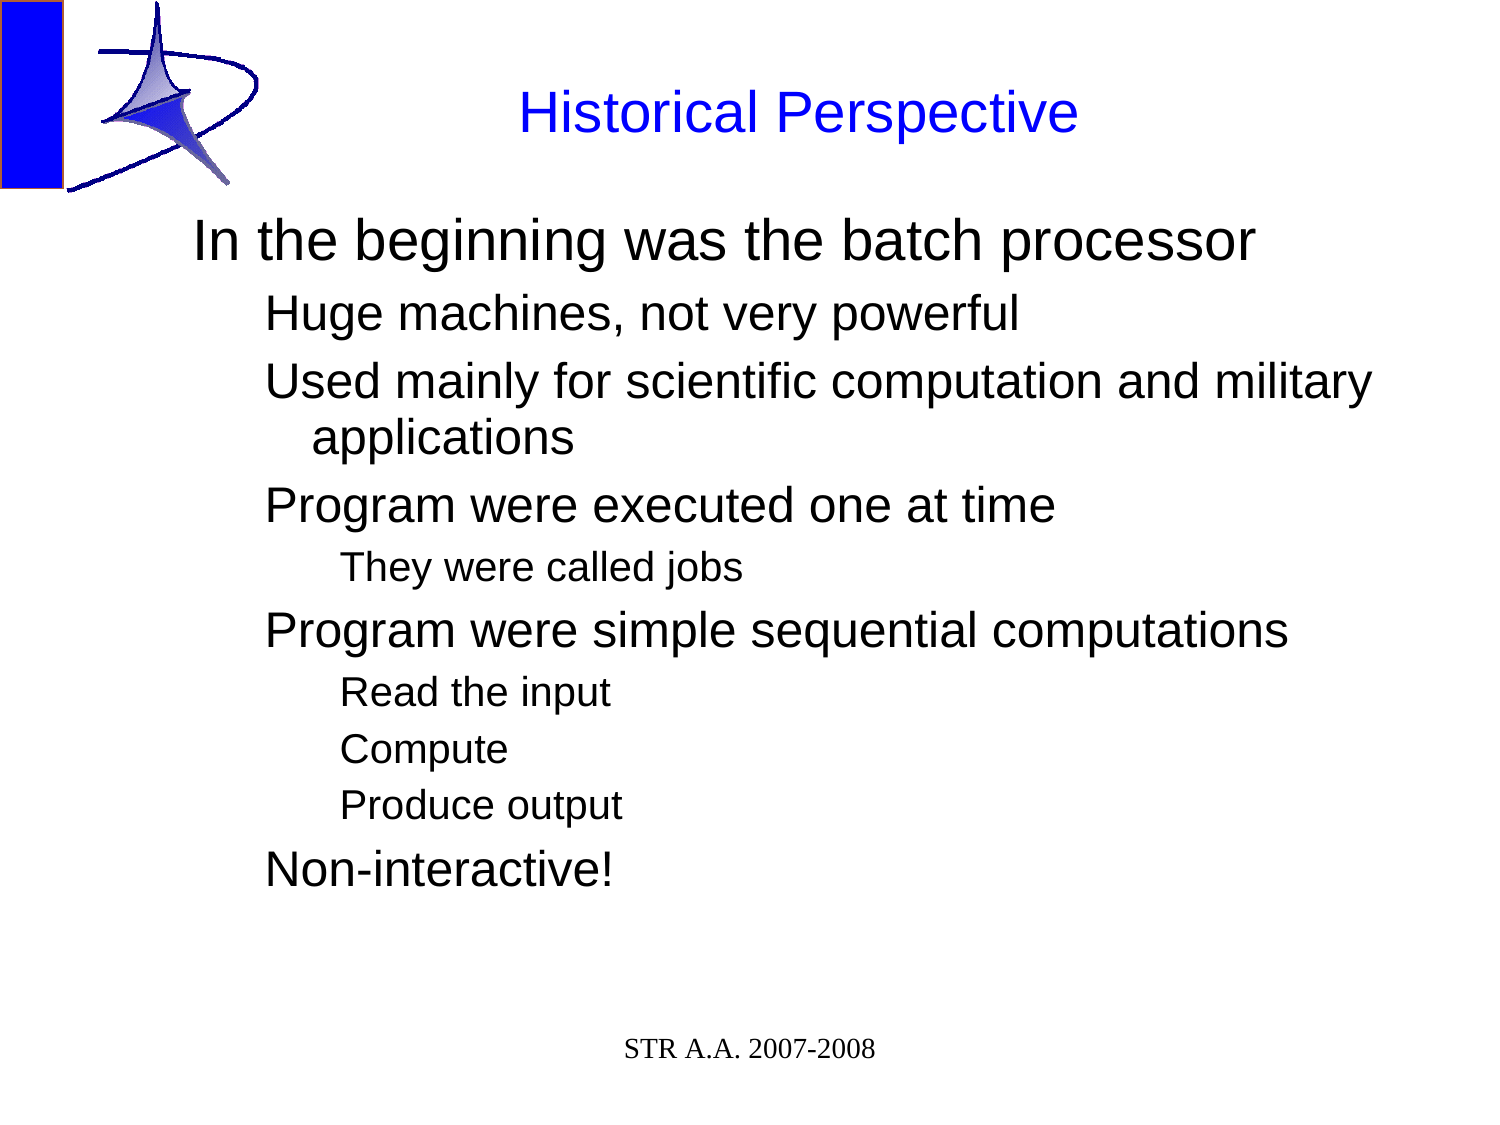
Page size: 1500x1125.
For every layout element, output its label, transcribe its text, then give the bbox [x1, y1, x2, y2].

picture [62, 0, 263, 197]
title Historical Perspective [174, 61, 1425, 164]
list In the beginning was the batch processor Huge machines, not very powerful Used mainly for scientific computation and military applications Program were executed one at time They were called jobs Program were simple sequential computations Read the input Compute Produce output Non-interactive! [174, 199, 1425, 963]
